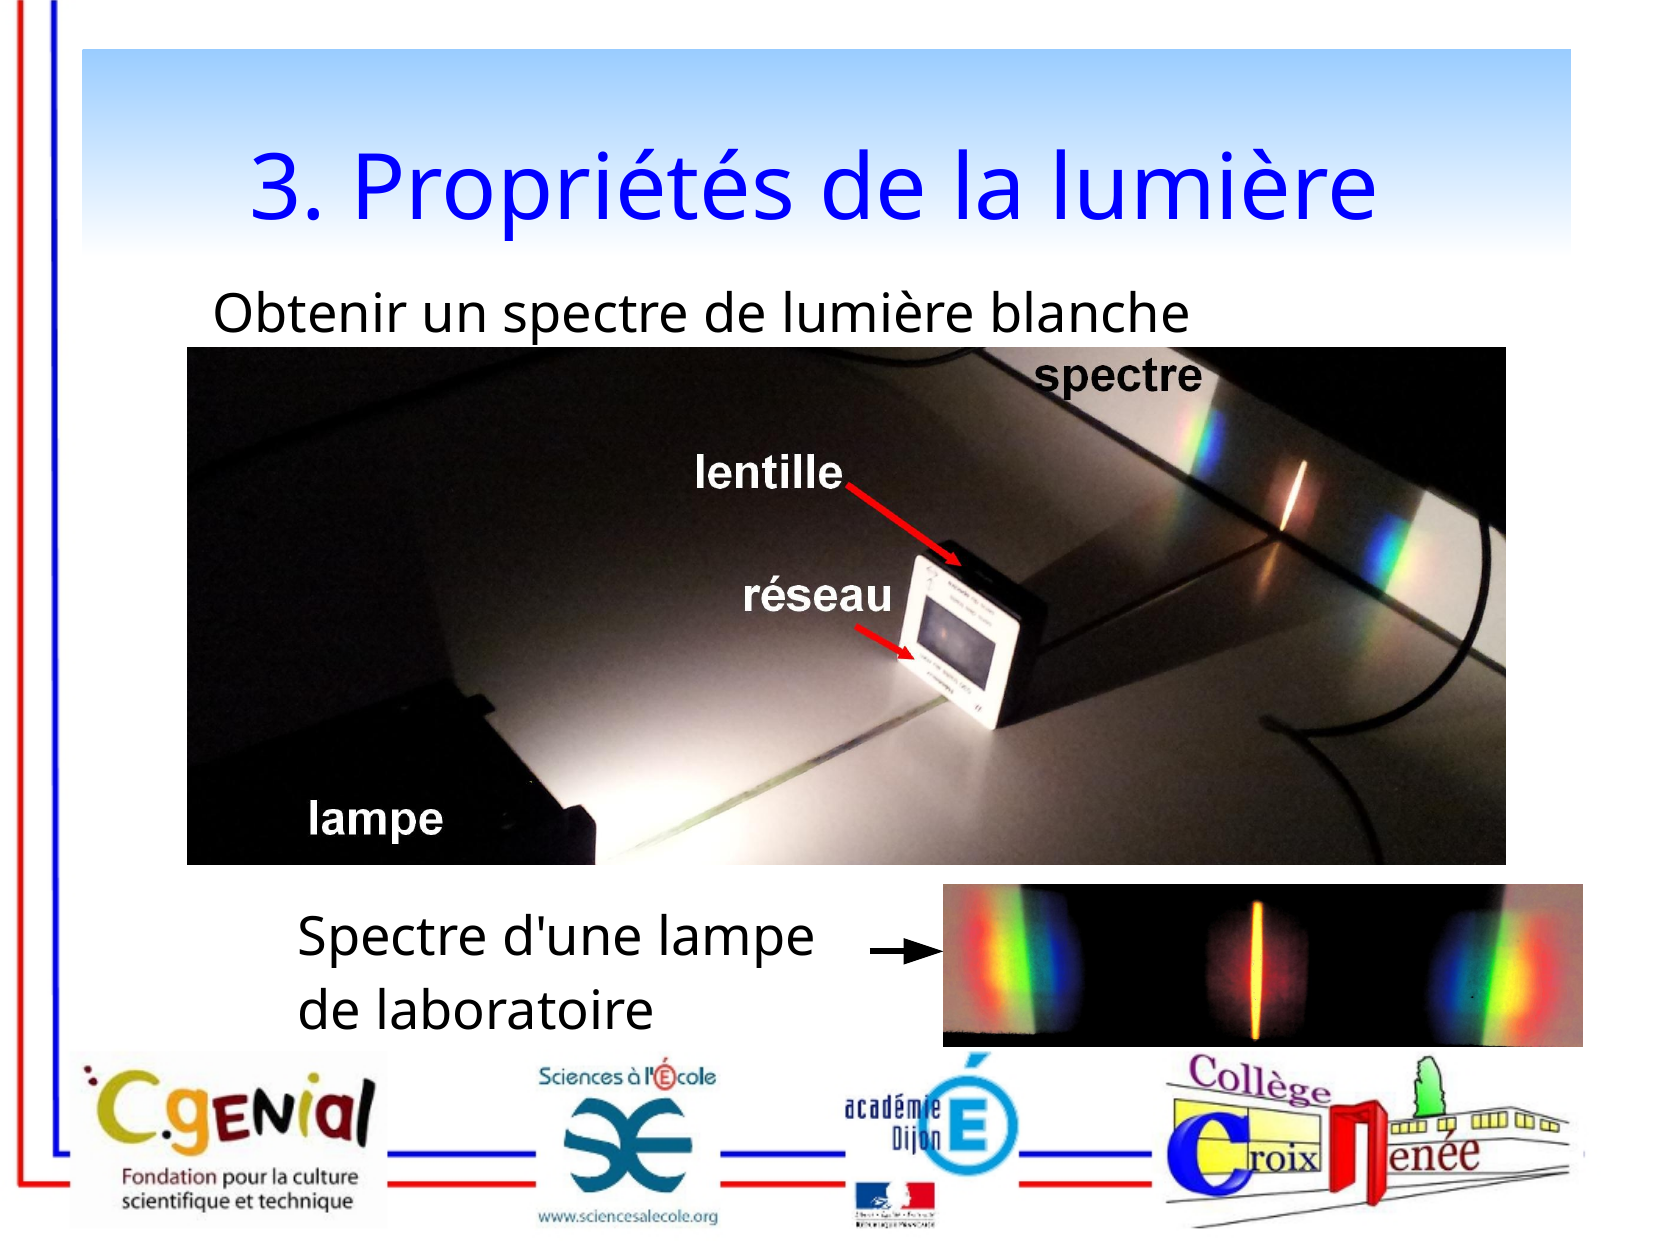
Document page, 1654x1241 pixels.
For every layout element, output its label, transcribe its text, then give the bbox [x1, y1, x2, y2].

text_box Obtenir un spectre de lumière blanche [197, 266, 1275, 347]
title 3. Propriétés de la lumière [82, 49, 1571, 257]
picture [0, 0, 1654, 1241]
text_box Spectre d'une lampe de laboratoire [282, 890, 874, 1037]
